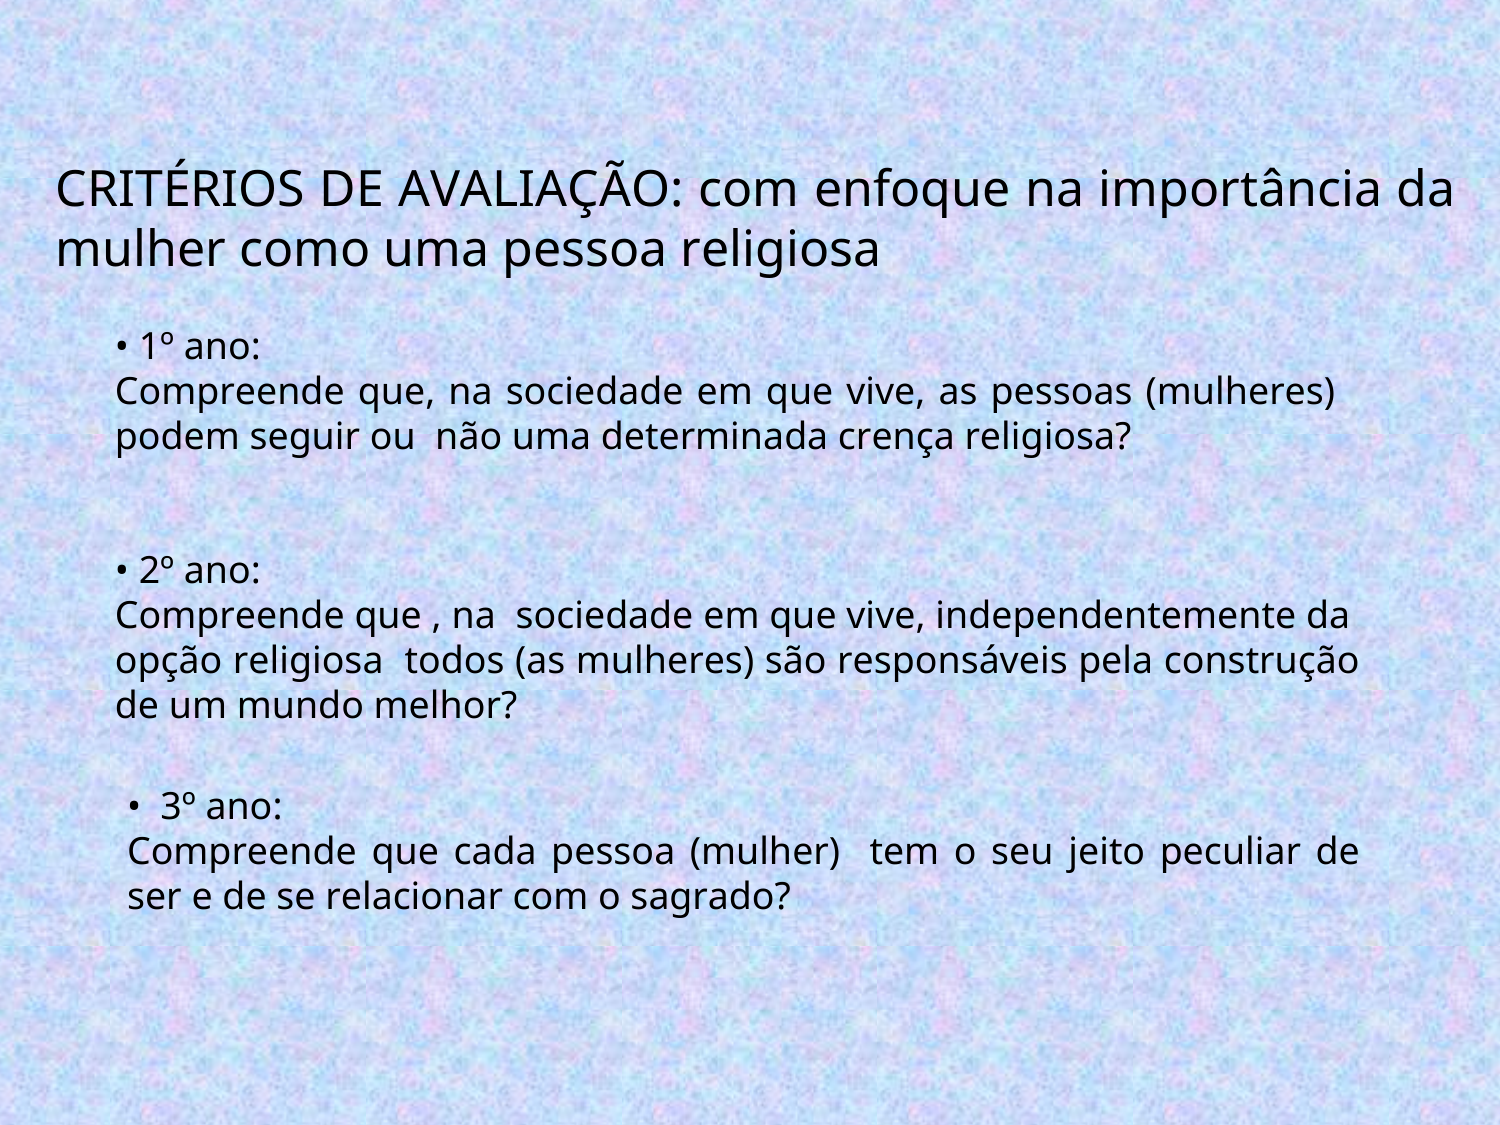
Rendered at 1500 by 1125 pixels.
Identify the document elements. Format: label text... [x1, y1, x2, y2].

picture [0, 0, 1500, 1125]
text_box • 1º ano: Compreende que, na sociedade em que vive, as pessoas (mulheres) podem seguir ou não uma determinada crença religiosa? [100, 314, 1365, 465]
text_box • 3º ano: Compreende que cada pessoa (mulher) tem o seu jeito peculiar de ser e de se relacionar com o sagrado? [112, 774, 1377, 926]
text_box CRITÉRIOS DE AVALIAÇÃO: com enfoque na importância da mulher como uma pessoa religiosa [41, 148, 1471, 285]
text_box • 2º ano: Compreende que , na sociedade em que vive, independentemente da opção religiosa todos (as mulheres) são responsáveis pela construção de um mundo melhor? [100, 538, 1377, 735]
